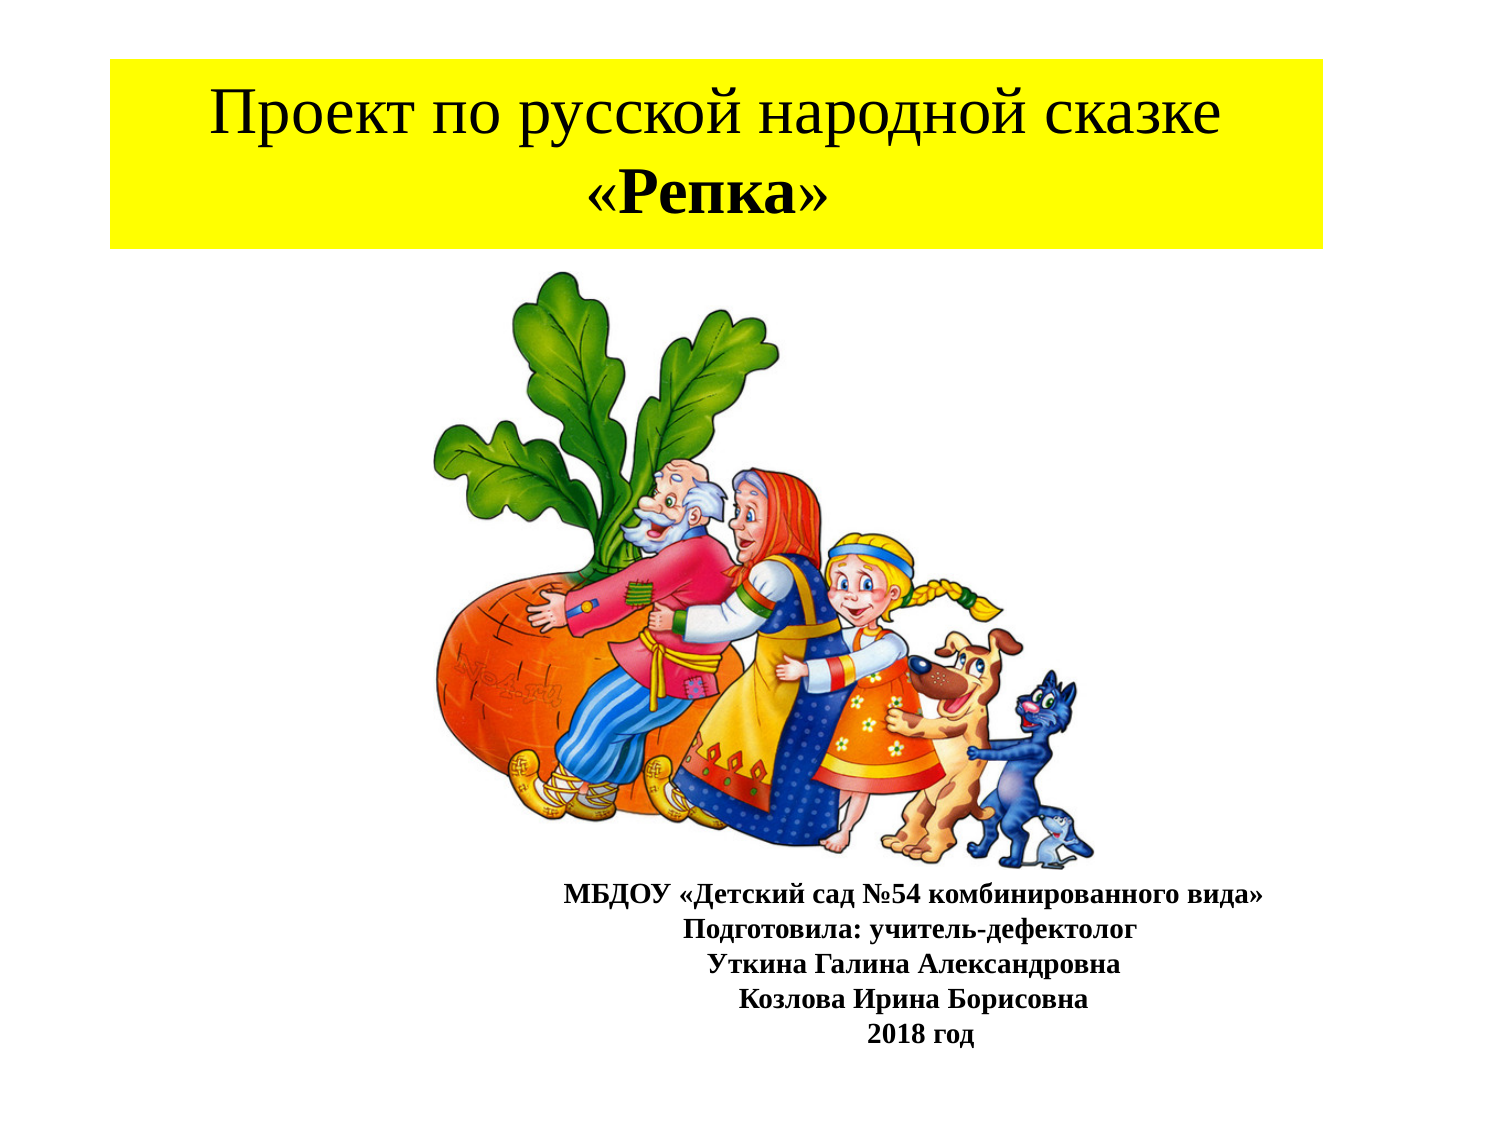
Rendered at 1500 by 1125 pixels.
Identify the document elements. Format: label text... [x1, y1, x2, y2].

text_box МБДОУ «Детский сад №54 комбинированного вида» Подготовила: учитель-дефектолог Уткина Галина Александровна Козлова Ирина Борисовна 2018 год [410, 867, 1418, 1057]
picture [433, 271, 1095, 867]
title Проект по русской народной сказке «Репка» [110, 59, 1323, 249]
